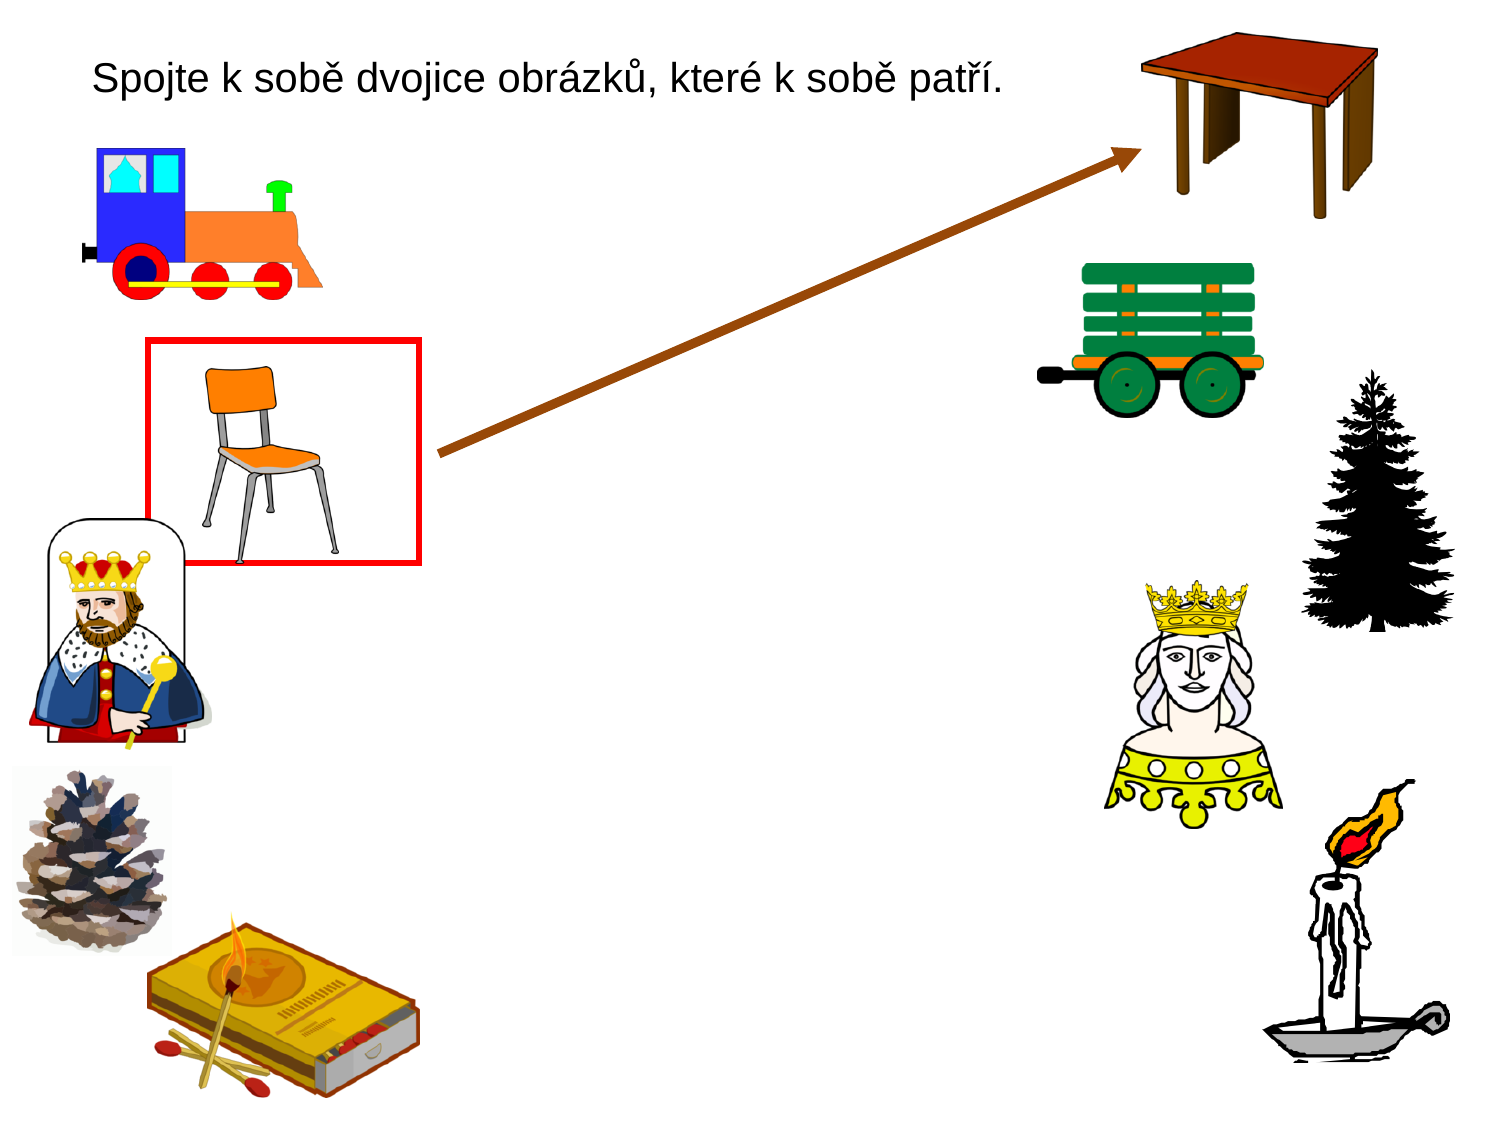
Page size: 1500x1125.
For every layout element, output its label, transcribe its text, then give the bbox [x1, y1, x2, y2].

picture [1141, 32, 1378, 219]
text_box [147, 340, 420, 564]
picture [1104, 580, 1450, 1063]
picture [82, 148, 323, 300]
text_box Spojte k sobě dvojice obrázků, které k sobě patří. [76, 42, 1020, 109]
picture [1037, 263, 1264, 418]
picture [1301, 369, 1455, 632]
picture [29, 366, 339, 751]
picture [12, 766, 420, 1098]
